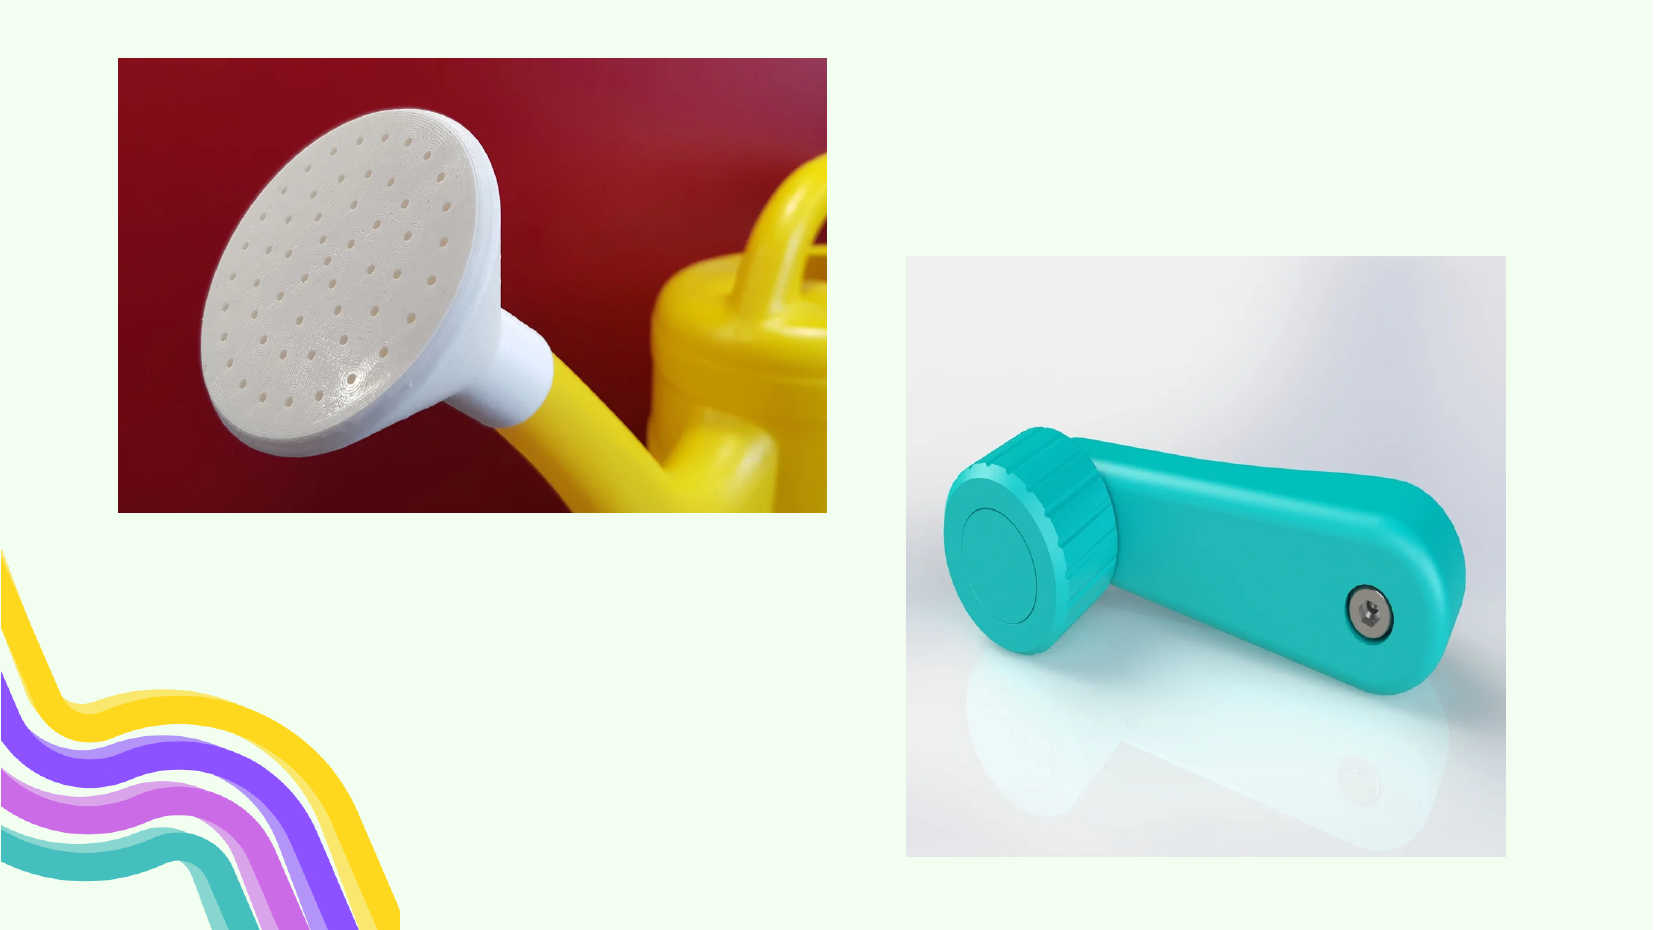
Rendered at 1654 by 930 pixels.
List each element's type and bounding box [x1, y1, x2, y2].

text_box [118, 58, 827, 513]
picture [1, 501, 400, 930]
text_box [906, 256, 1506, 857]
